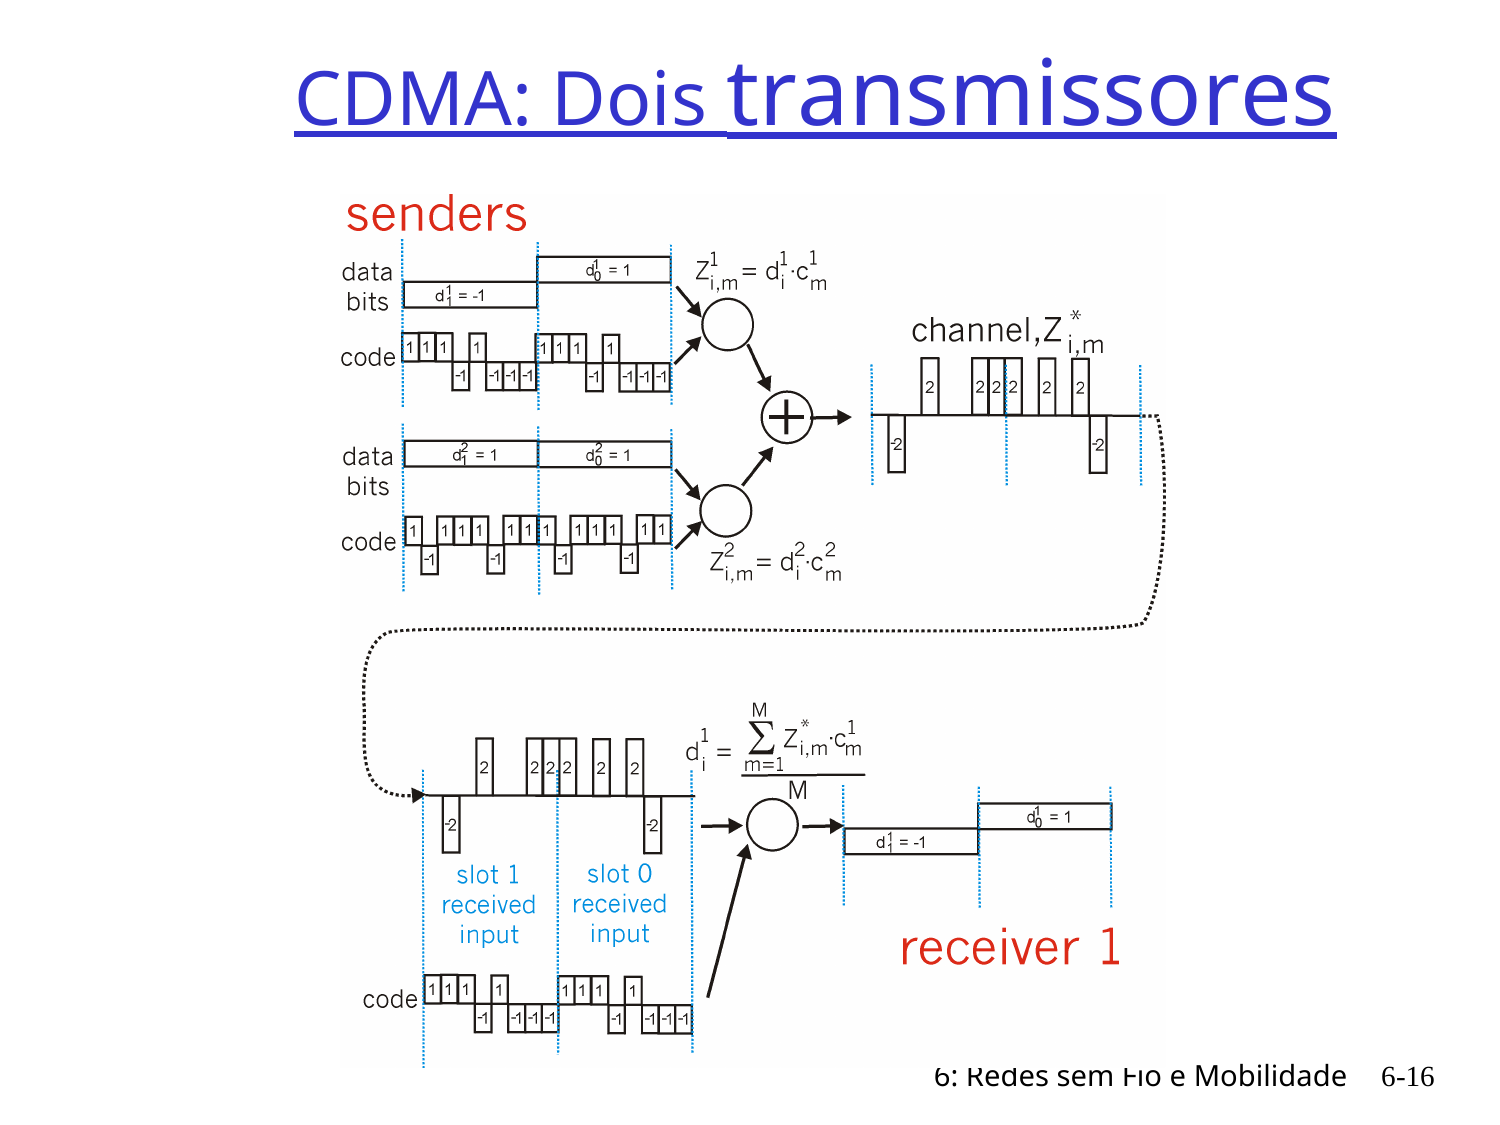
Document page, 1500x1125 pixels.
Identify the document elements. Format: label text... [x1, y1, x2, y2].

text_box 6: Redes sem Fio e Mobilidade [728, 1050, 1339, 1125]
picture [340, 194, 1166, 1068]
text_box CDMA: Dois transmissores [279, 0, 1500, 178]
text_box 6-<number> [1339, 1050, 1451, 1125]
